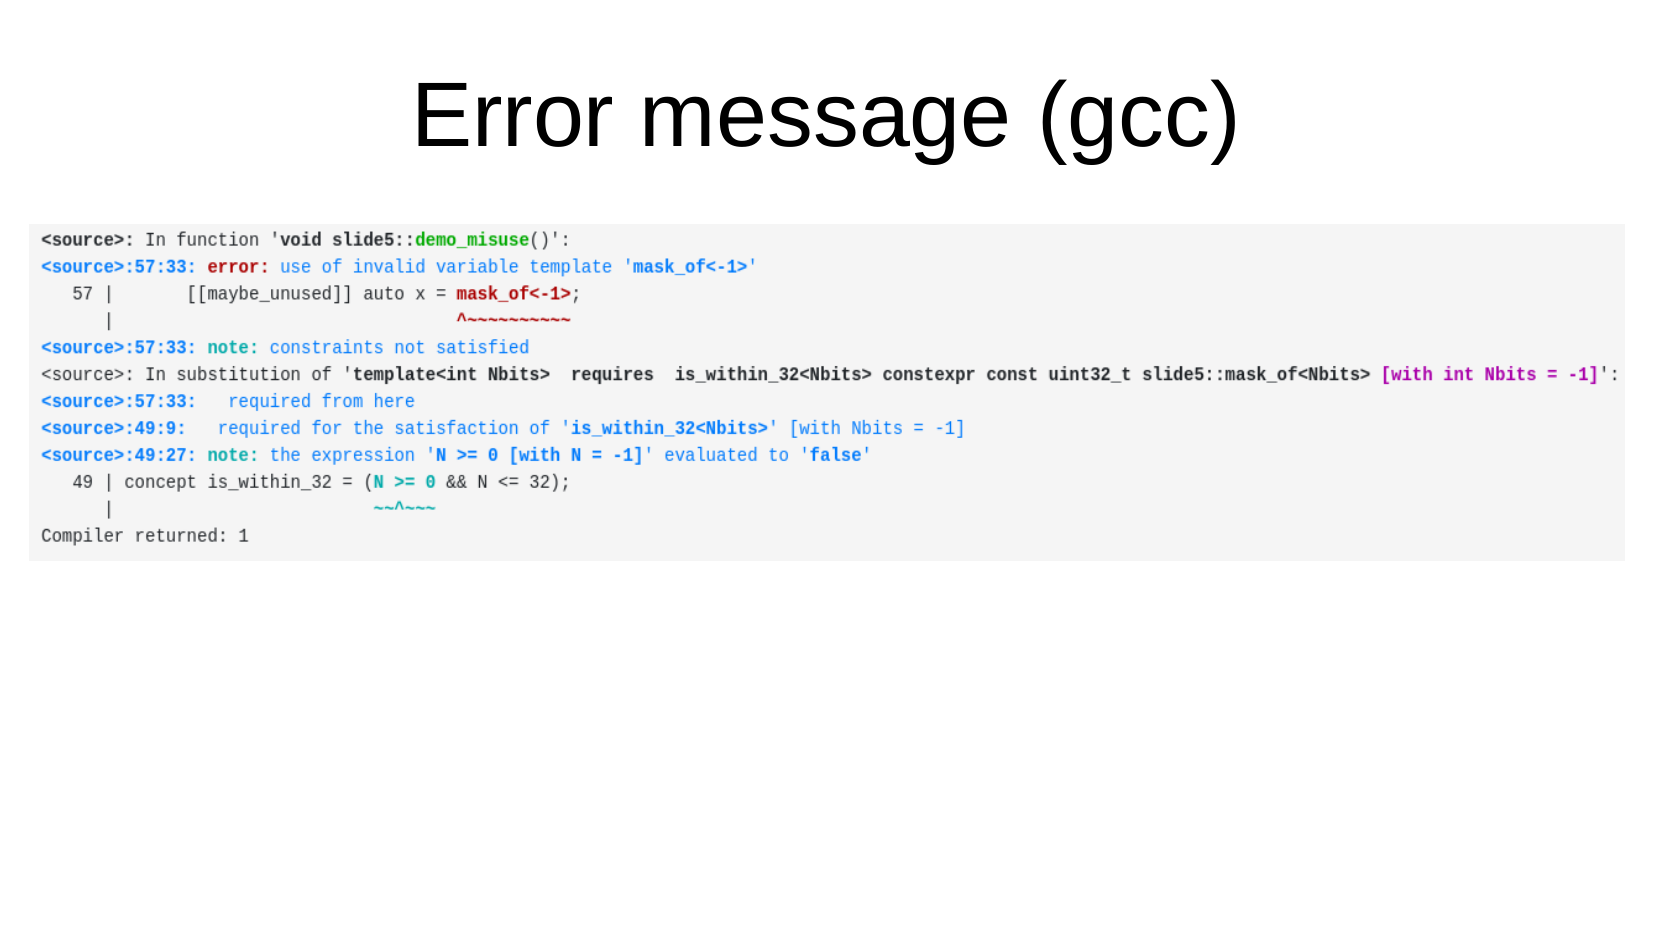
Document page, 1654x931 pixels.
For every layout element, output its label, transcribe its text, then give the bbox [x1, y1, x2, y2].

title Error message (gcc) [82, 37, 1571, 193]
picture [29, 224, 1625, 562]
